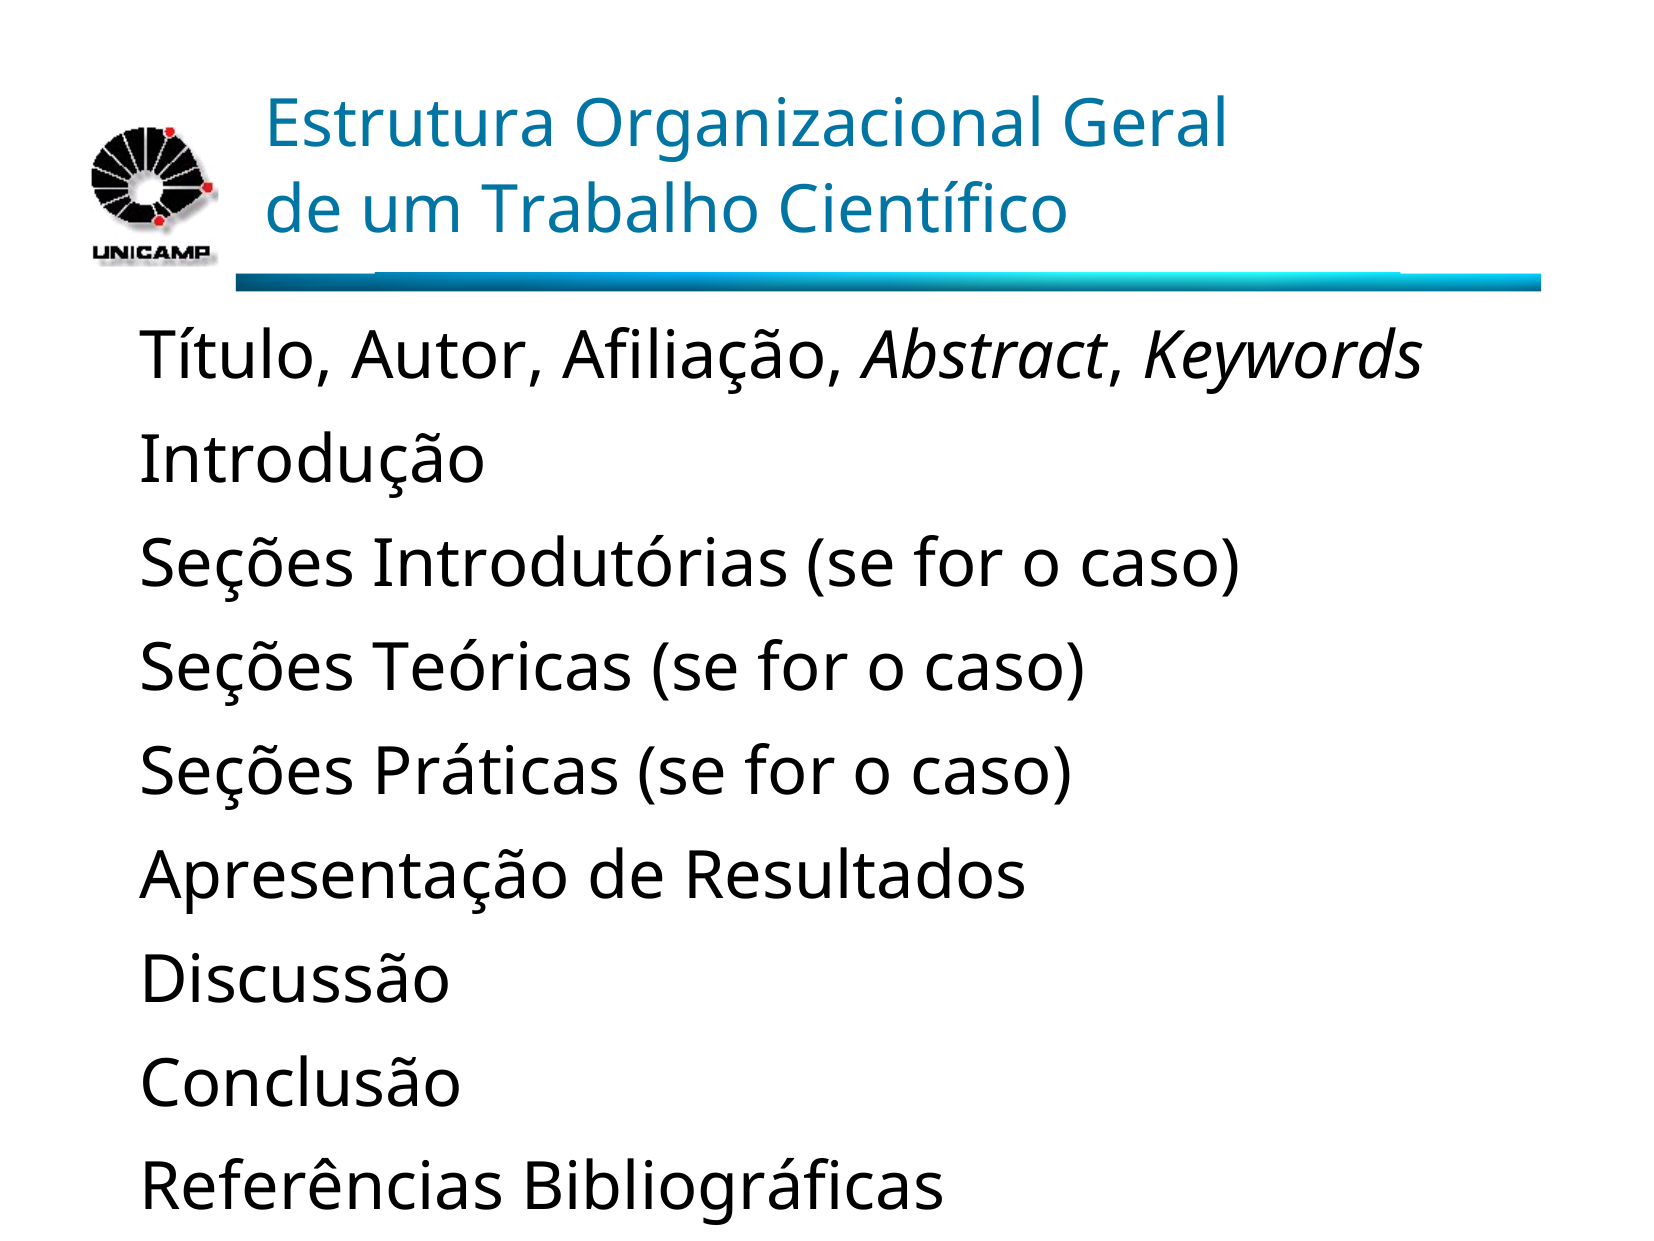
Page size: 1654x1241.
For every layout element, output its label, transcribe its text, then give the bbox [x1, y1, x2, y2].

picture [125, 272, 1654, 295]
list Título, Autor, Afiliação, Abstract, Keywords Introdução Seções Introdutórias (se for o caso) Seções Teóricas (se for o caso) Seções Práticas (se for o caso) Apresentação de Resultados Discussão Conclusão Referências Bibliográficas [121, 309, 1534, 1182]
title Estrutura Organizacional Geral de um Trabalho Científico [264, 42, 1534, 250]
